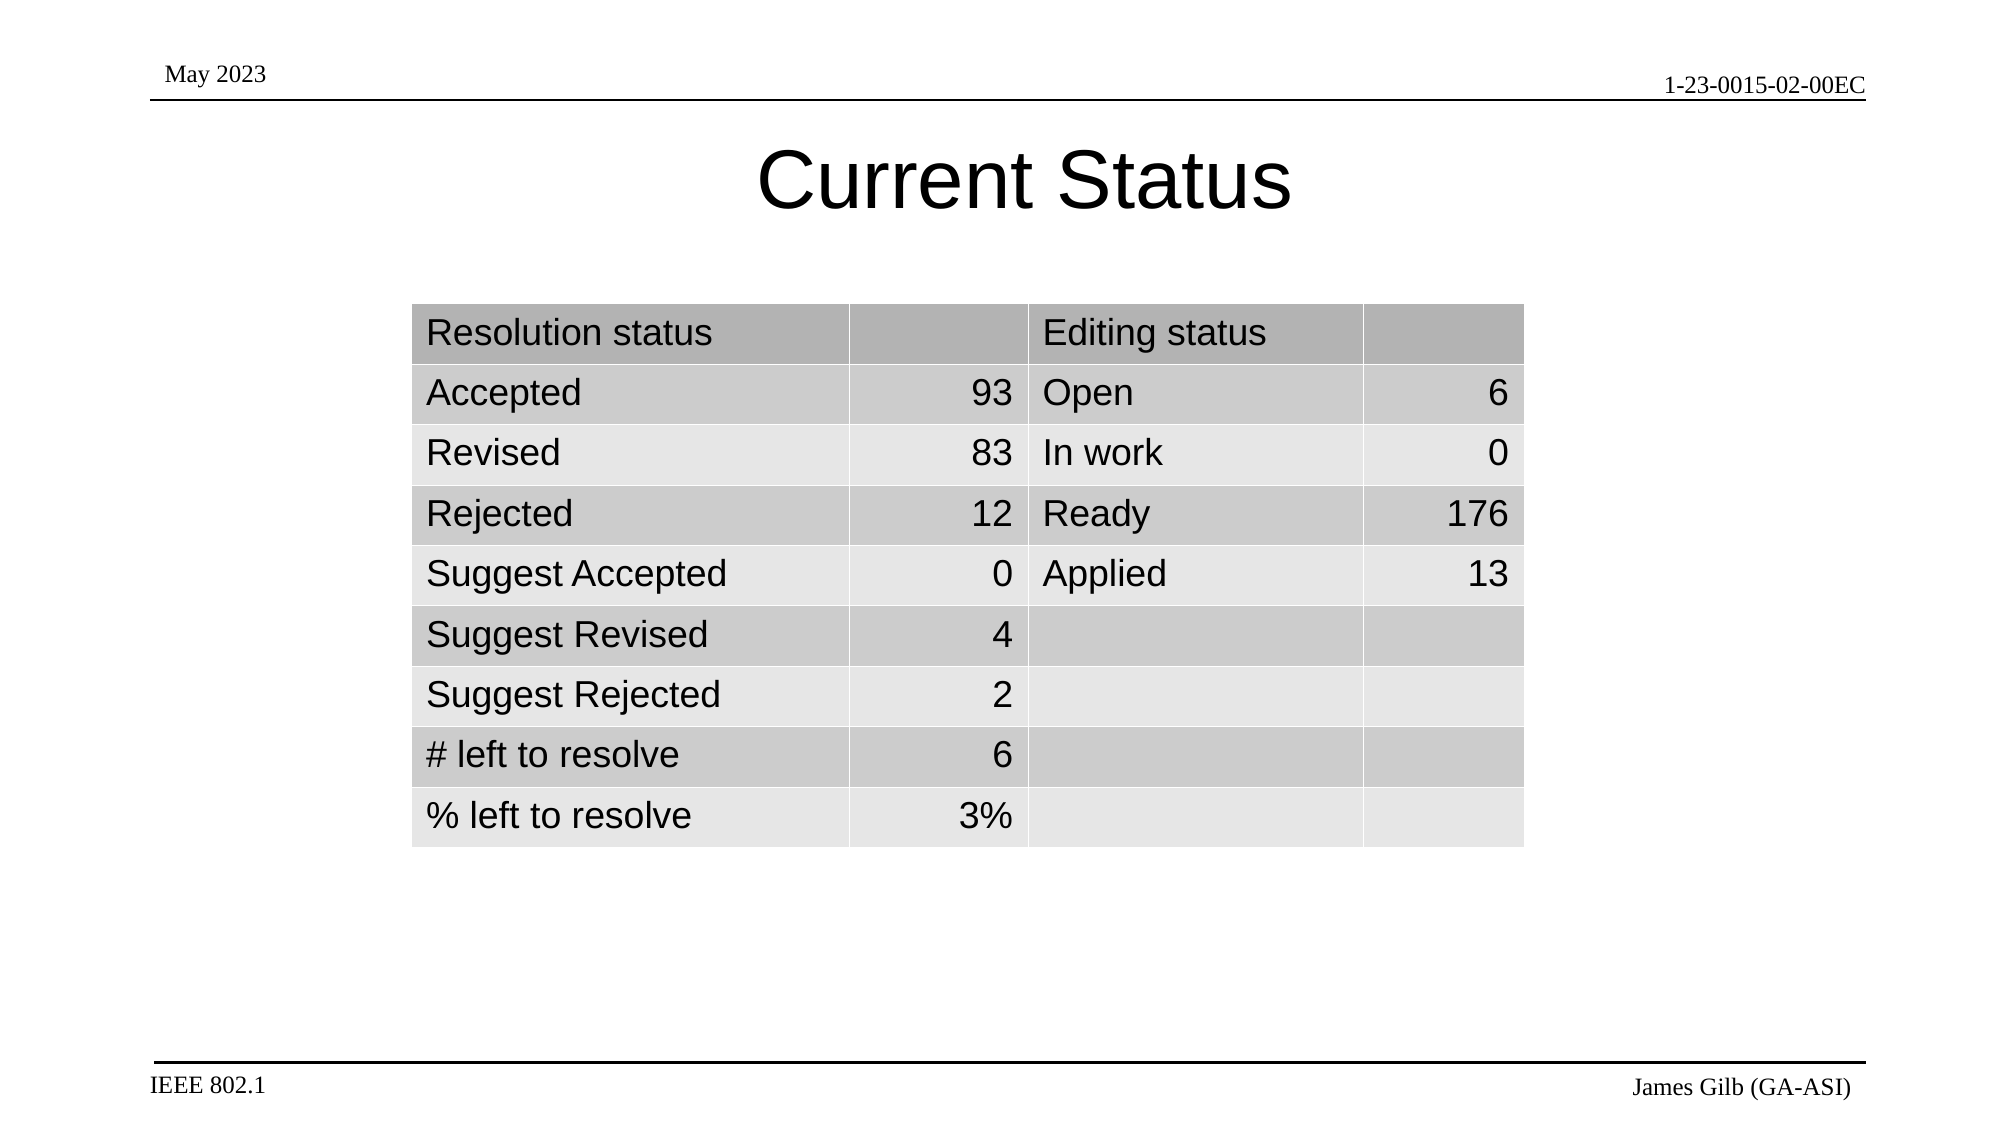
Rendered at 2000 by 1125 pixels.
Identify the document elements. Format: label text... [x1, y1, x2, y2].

table_cell Ready [1029, 486, 1363, 545]
table_cell 3% [850, 788, 1028, 847]
table_cell 4 [850, 606, 1028, 666]
table_cell [1364, 667, 1524, 726]
table_cell 12 [850, 486, 1028, 545]
table_cell Open [1029, 365, 1363, 424]
table_cell [1029, 667, 1363, 726]
table_cell 6 [850, 727, 1028, 787]
table_cell [1029, 606, 1363, 666]
table_cell 13 [1364, 546, 1524, 605]
table_cell [1029, 788, 1363, 847]
table_header Editing status [1029, 304, 1363, 364]
table_cell [1364, 606, 1524, 666]
table_cell Suggest Accepted [412, 546, 849, 605]
table_cell % left to resolve [412, 788, 849, 847]
table_cell Applied [1029, 546, 1363, 605]
table_cell In work [1029, 425, 1363, 485]
title Current Status [149, 112, 1900, 238]
table_cell 2 [850, 667, 1028, 726]
table_cell 93 [850, 365, 1028, 424]
table_cell Suggest Rejected [412, 667, 849, 726]
table_cell 0 [850, 546, 1028, 605]
table_header [1364, 304, 1524, 364]
table_cell 83 [850, 425, 1028, 485]
table_cell # left to resolve [412, 727, 849, 787]
table_cell 0 [1364, 425, 1524, 485]
table_cell [1029, 727, 1363, 787]
table_cell 6 [1364, 365, 1524, 424]
table_cell [1364, 788, 1524, 847]
table_header [850, 304, 1028, 364]
table_cell Accepted [412, 365, 849, 424]
table_header Resolution status [412, 304, 849, 364]
table_cell 176 [1364, 486, 1524, 545]
table_cell Suggest Revised [412, 606, 849, 666]
table_cell Rejected [412, 486, 849, 545]
table_cell Revised [412, 425, 849, 485]
table_cell [1364, 727, 1524, 787]
